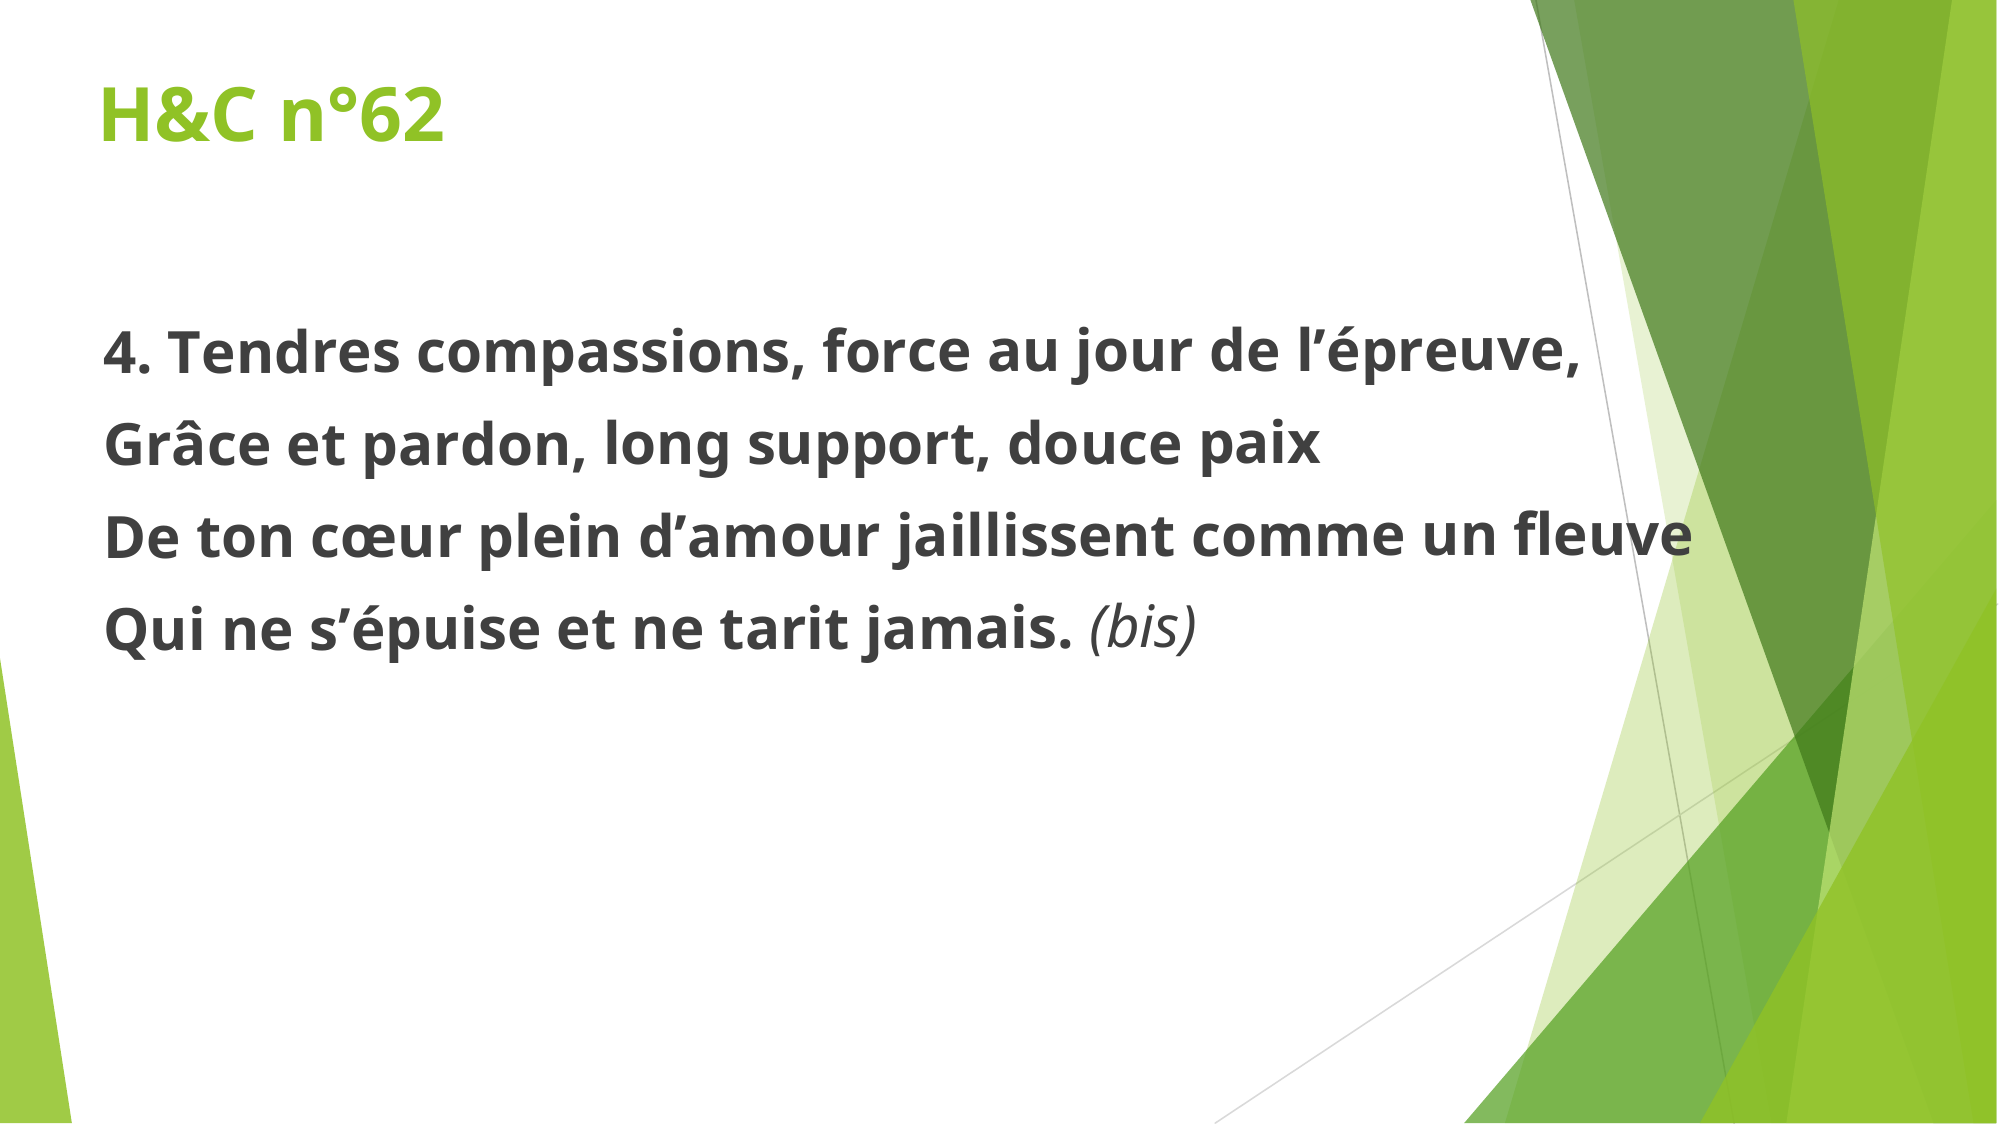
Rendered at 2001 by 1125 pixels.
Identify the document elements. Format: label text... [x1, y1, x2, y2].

text_box 4. Tendres compassions, force au jour de l’épreuve, Grâce et pardon, long support, douce paix De ton cœur plein d’amour jaillissent comme un fleuve Qui ne s’épuise et ne tarit jamais. (bis) [88, 292, 1839, 1082]
text_box H&C n°62 [82, 59, 496, 166]
